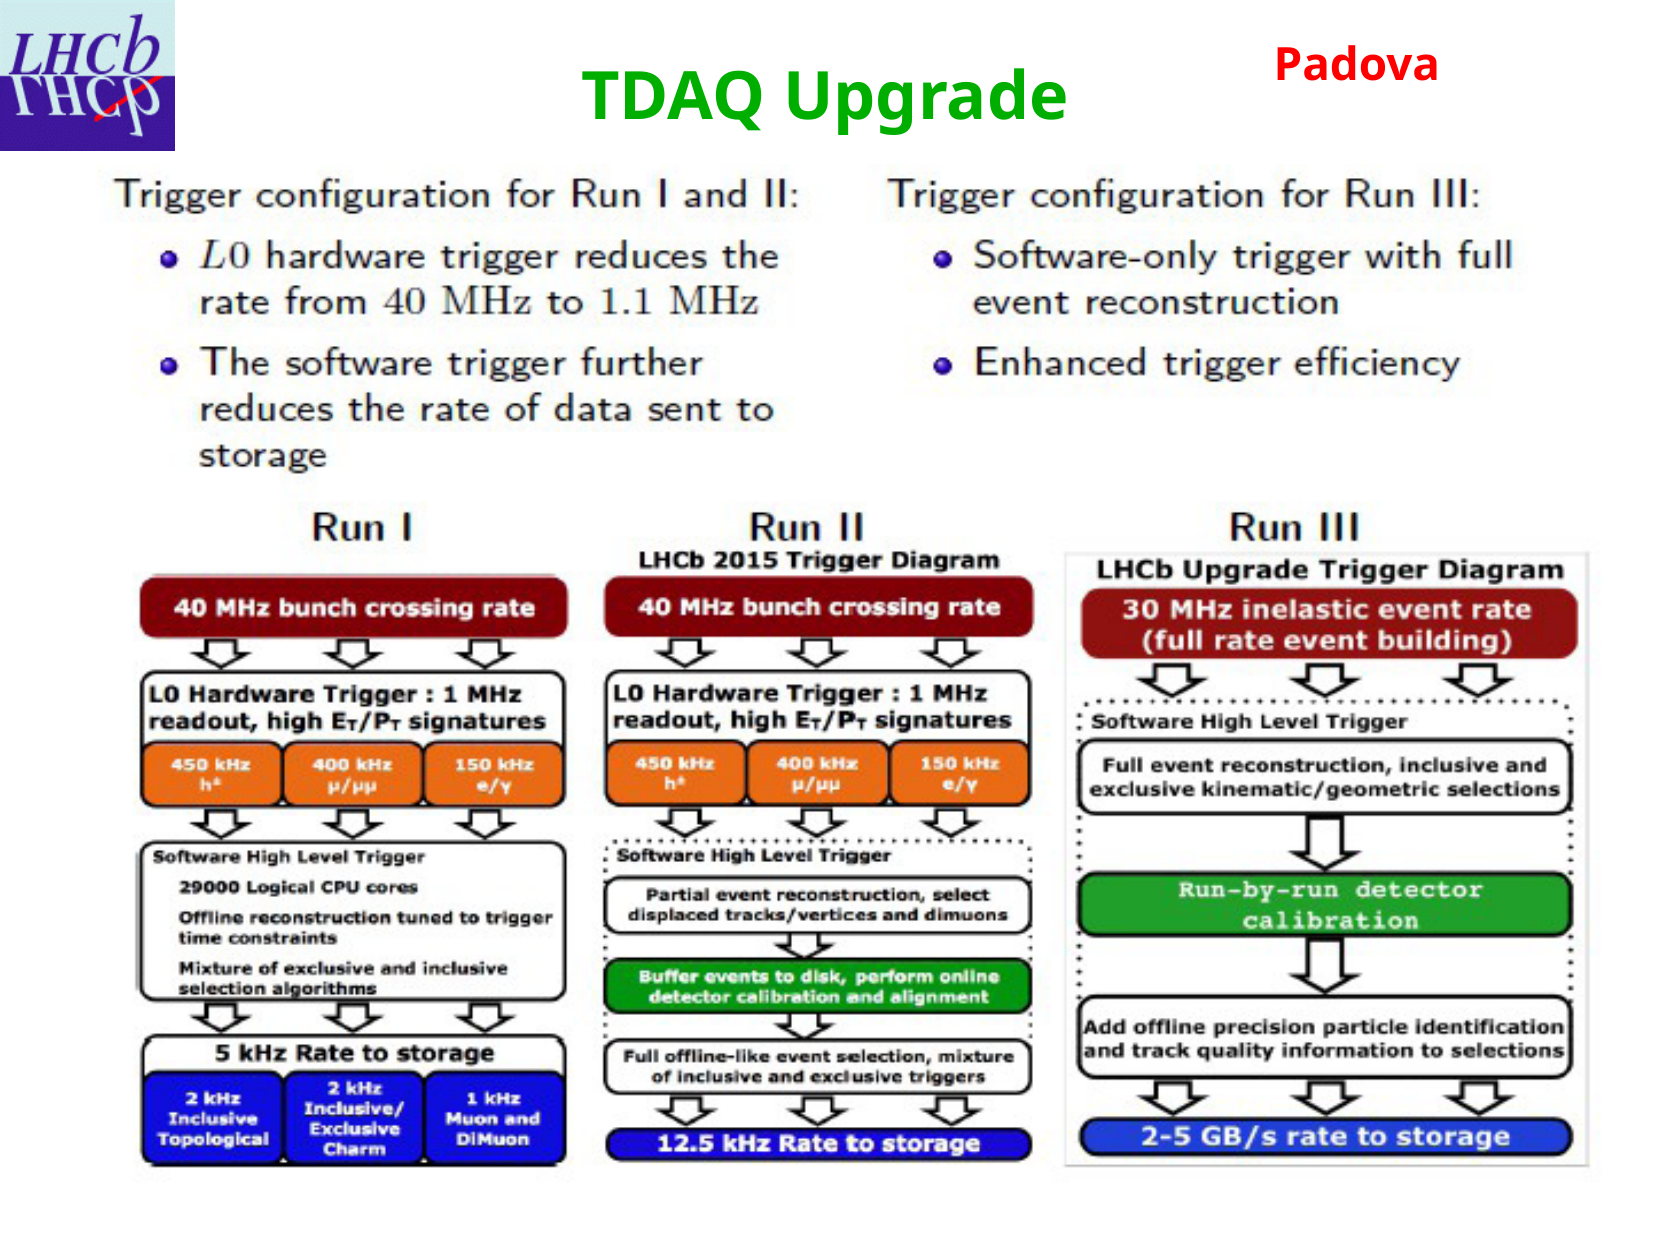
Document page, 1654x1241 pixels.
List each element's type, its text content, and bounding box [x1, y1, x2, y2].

title TDAQ Upgrade [62, 45, 1589, 142]
picture [0, 0, 175, 151]
picture [97, 164, 1604, 1198]
text_box Padova [1258, 23, 1437, 103]
